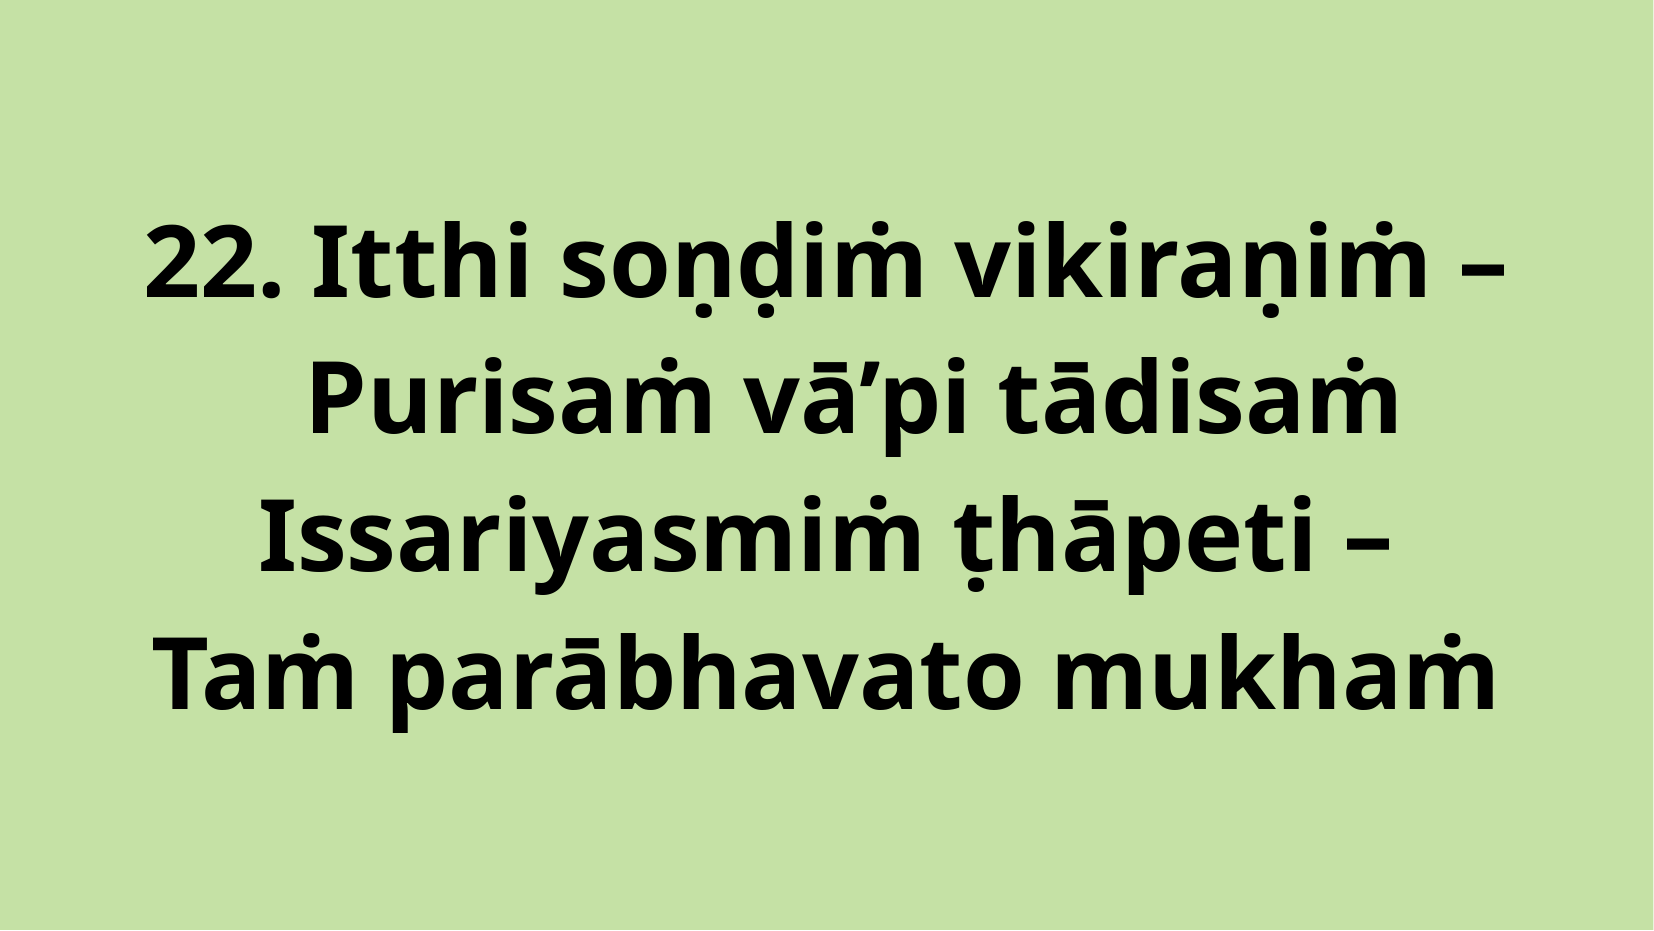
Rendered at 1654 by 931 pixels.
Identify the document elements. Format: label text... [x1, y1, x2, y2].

subtitle 22. Itthi soṇḍiṁ vikiraṇiṁ – Purisaṁ vā’pi tādisaṁ Issariyasmiṁ ṭhāpeti – Taṁ parābhavato mukhaṁ [82, 0, 1571, 931]
